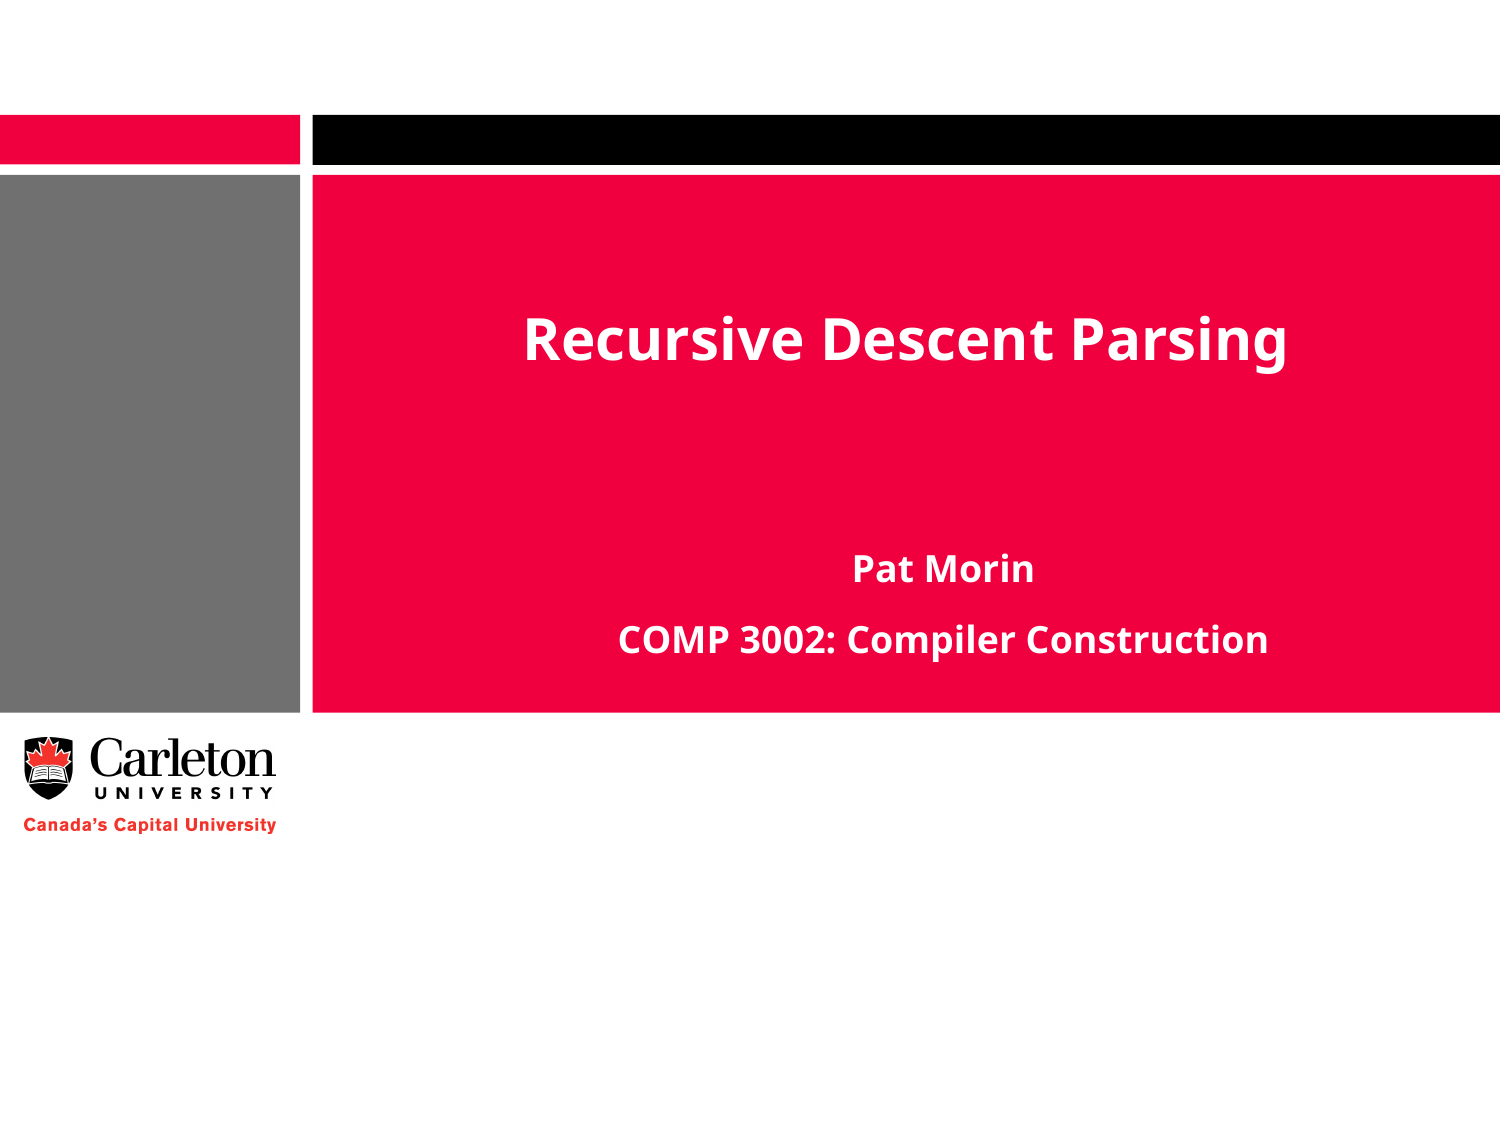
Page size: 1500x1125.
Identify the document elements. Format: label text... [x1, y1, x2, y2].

picture [24, 737, 276, 834]
subtitle Pat Morin COMP 3002: Compiler Construction [312, 524, 1500, 713]
title Recursive Descent Parsing [312, 174, 1500, 501]
